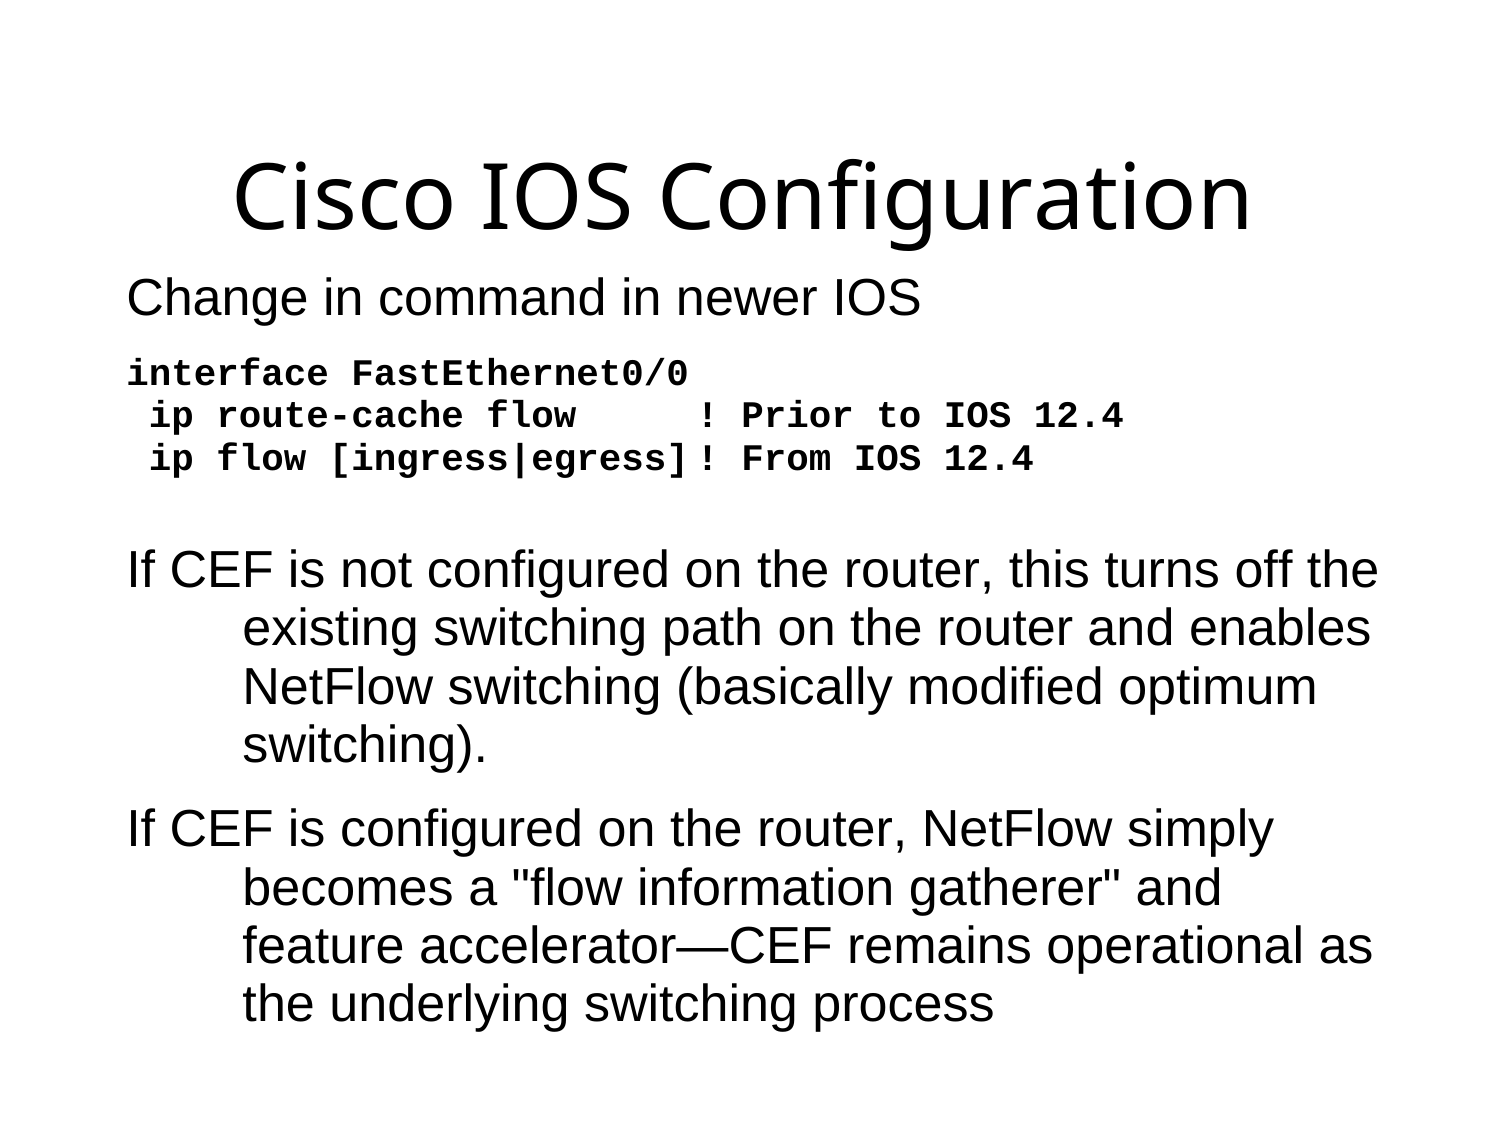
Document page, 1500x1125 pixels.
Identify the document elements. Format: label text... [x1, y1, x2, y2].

title Cisco IOS Configuration [112, 62, 1388, 259]
list Change in command in newer IOS interface FastEthernet0/0 ip route-cache flow ! Prior to IOS 12.4 ip flow [ingress|egress] ! From IOS 12.4 If CEF is not configured on the router, this turns off the existing switching path on the router and enables NetFlow switching (basically modified optimum switching). If CEF is configured on the router, NetFlow simply becomes a "flow information gatherer" and feature accelerator—CEF remains operational as the underlying switching process [112, 259, 1388, 1097]
